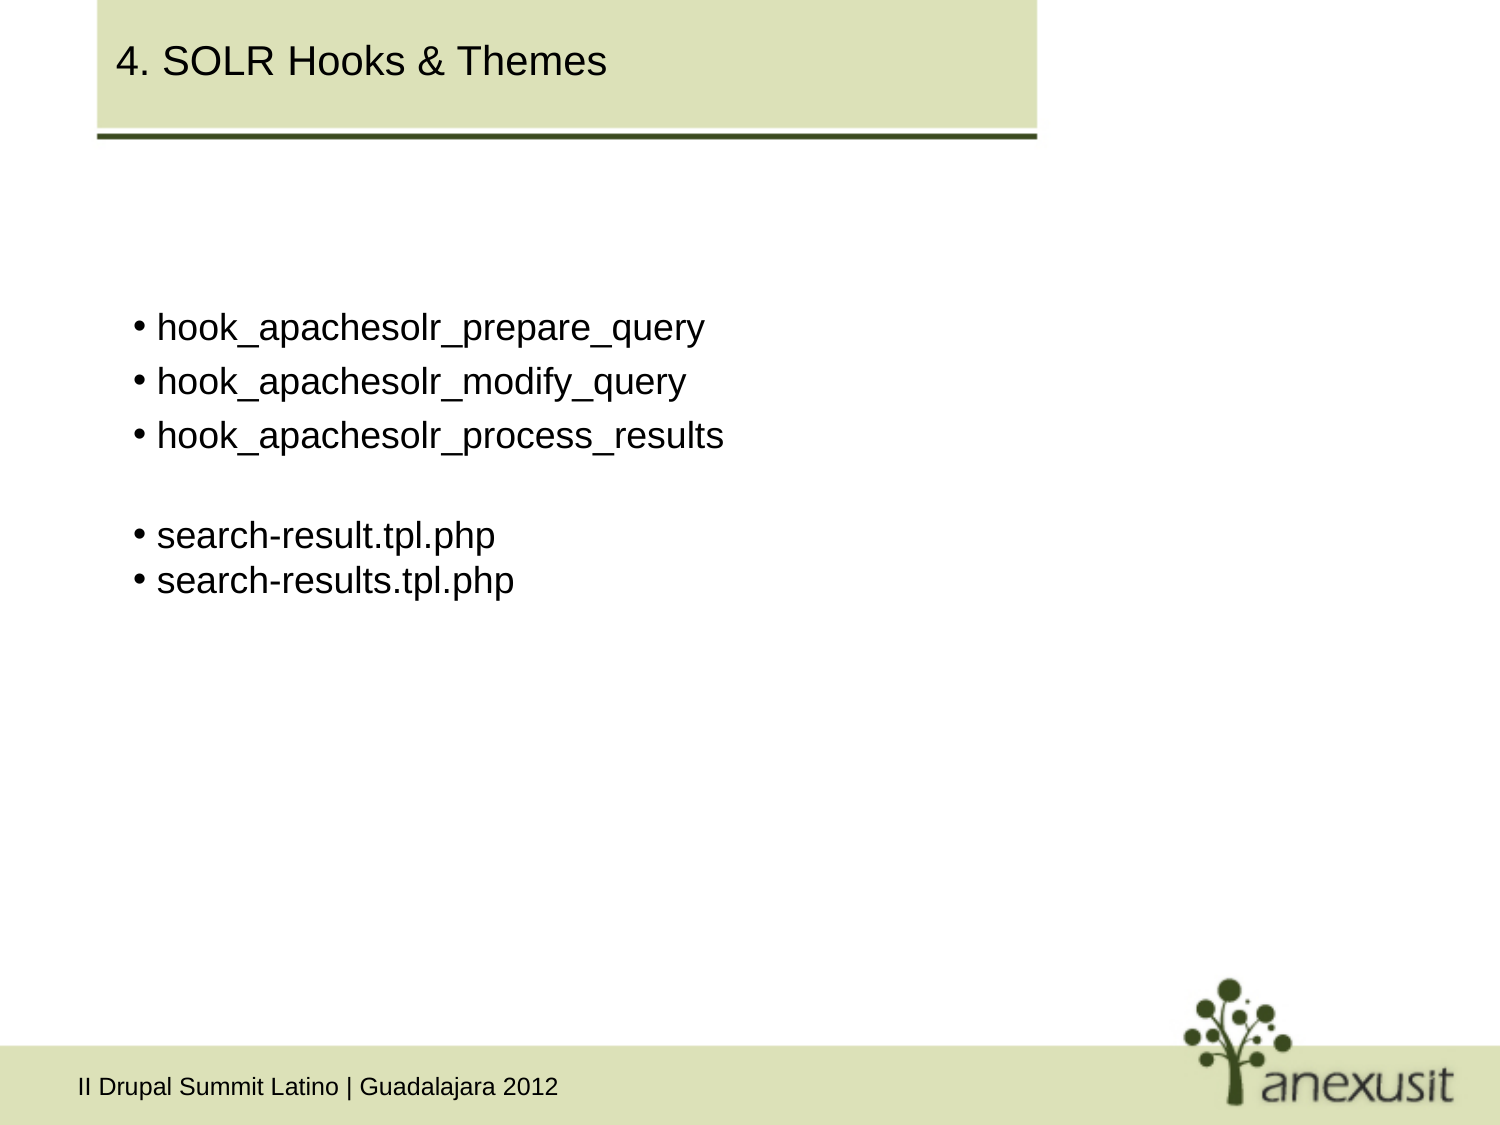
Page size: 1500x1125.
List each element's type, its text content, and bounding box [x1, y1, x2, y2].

picture [0, 0, 1500, 1125]
text_box hook_apachesolr_prepare_query hook_apachesolr_modify_query hook_apachesolr_process_results search-result.tpl.php search-results.tpl.php [118, 295, 1064, 791]
text_box II Drupal Summit Latino | Guadalajara 2012 [63, 1062, 1064, 1109]
text_box 4. SOLR Hooks & Themes [100, 0, 827, 119]
